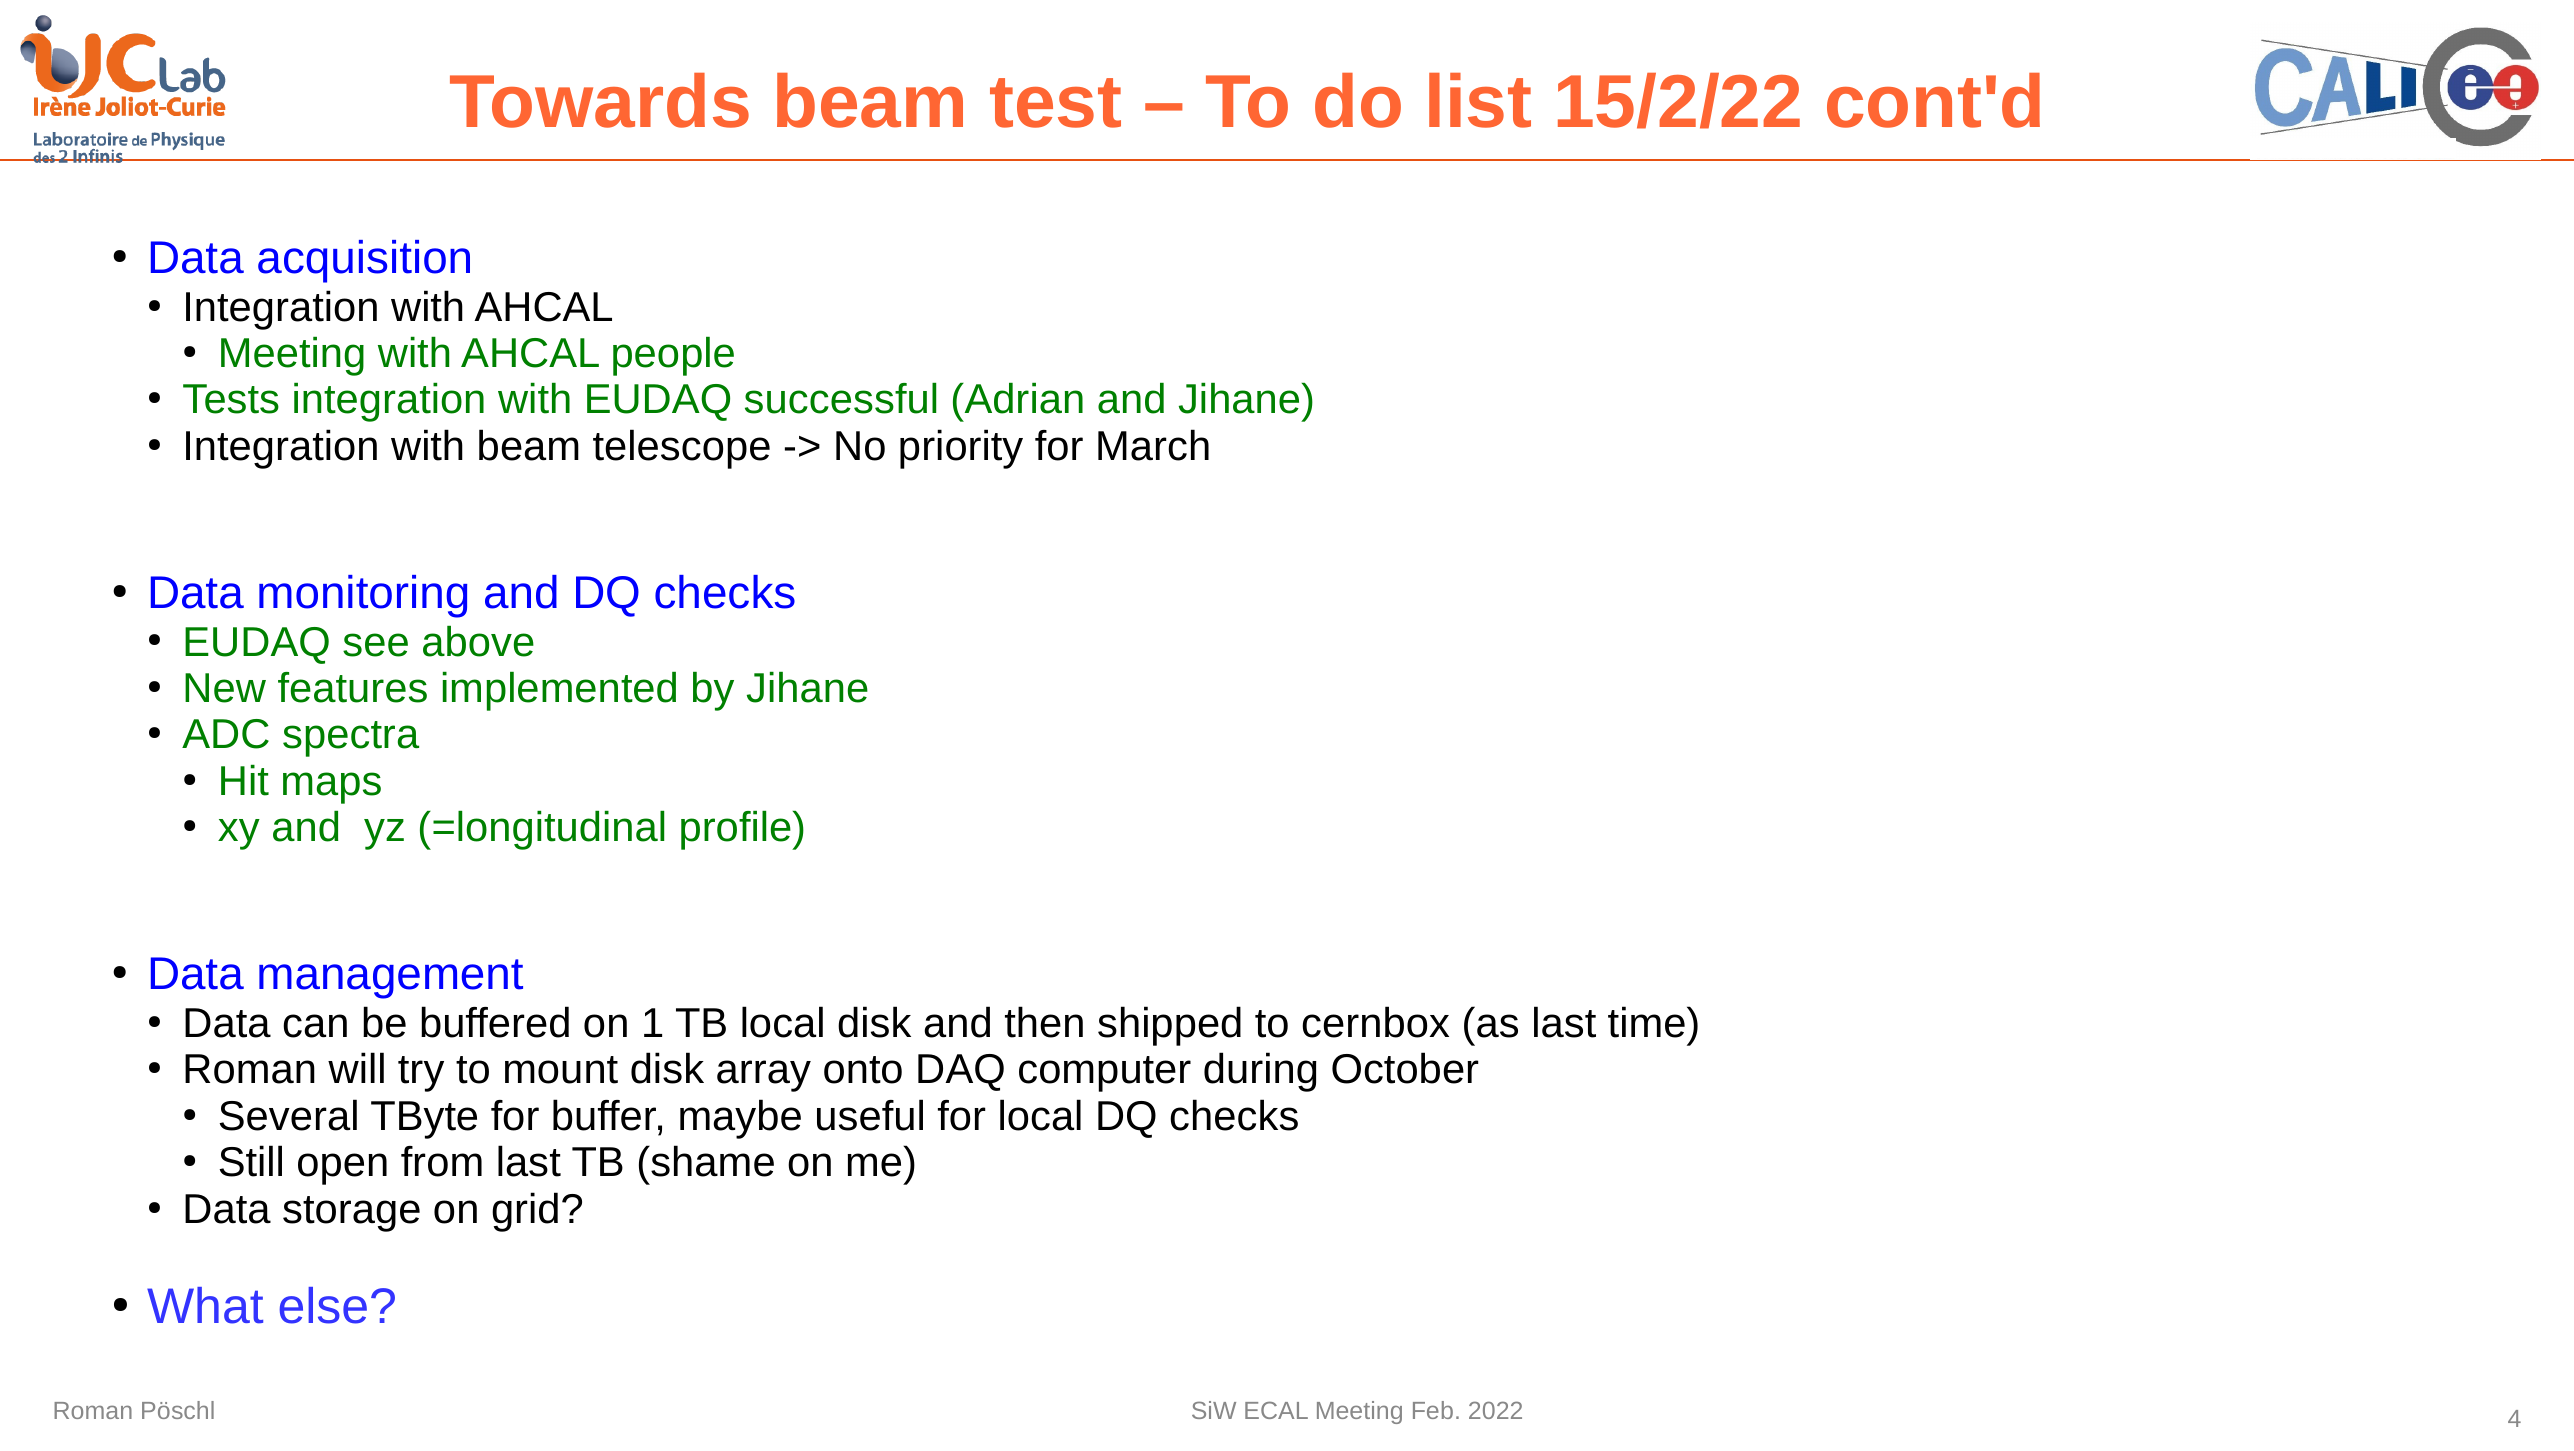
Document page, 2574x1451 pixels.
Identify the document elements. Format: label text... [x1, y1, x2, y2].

text_box Data acquisition Integration with AHCAL Meeting with AHCAL people Tests integration with EUDAQ successful (Adrian and Jihane) Integration with beam telescope -> No priority for March Data monitoring and DQ checks EUDAQ see above New features implemented by Jihane ADC spectra Hit maps xy and yz (=longitudinal profile) Data management Data can be buffered on 1 TB local disk and then shipped to cernbox (as last time) Roman will try to mount disk array onto DAQ computer during October Several TByte for buffer, maybe useful for local DQ checks Still open from last TB (shame on me) Data storage on grid? What else? [96, 178, 2164, 1377]
picture [4, 0, 241, 178]
picture [2250, 22, 2541, 160]
title Towards beam test – To do list 15/2/22 cont'd [90, 53, 2407, 151]
